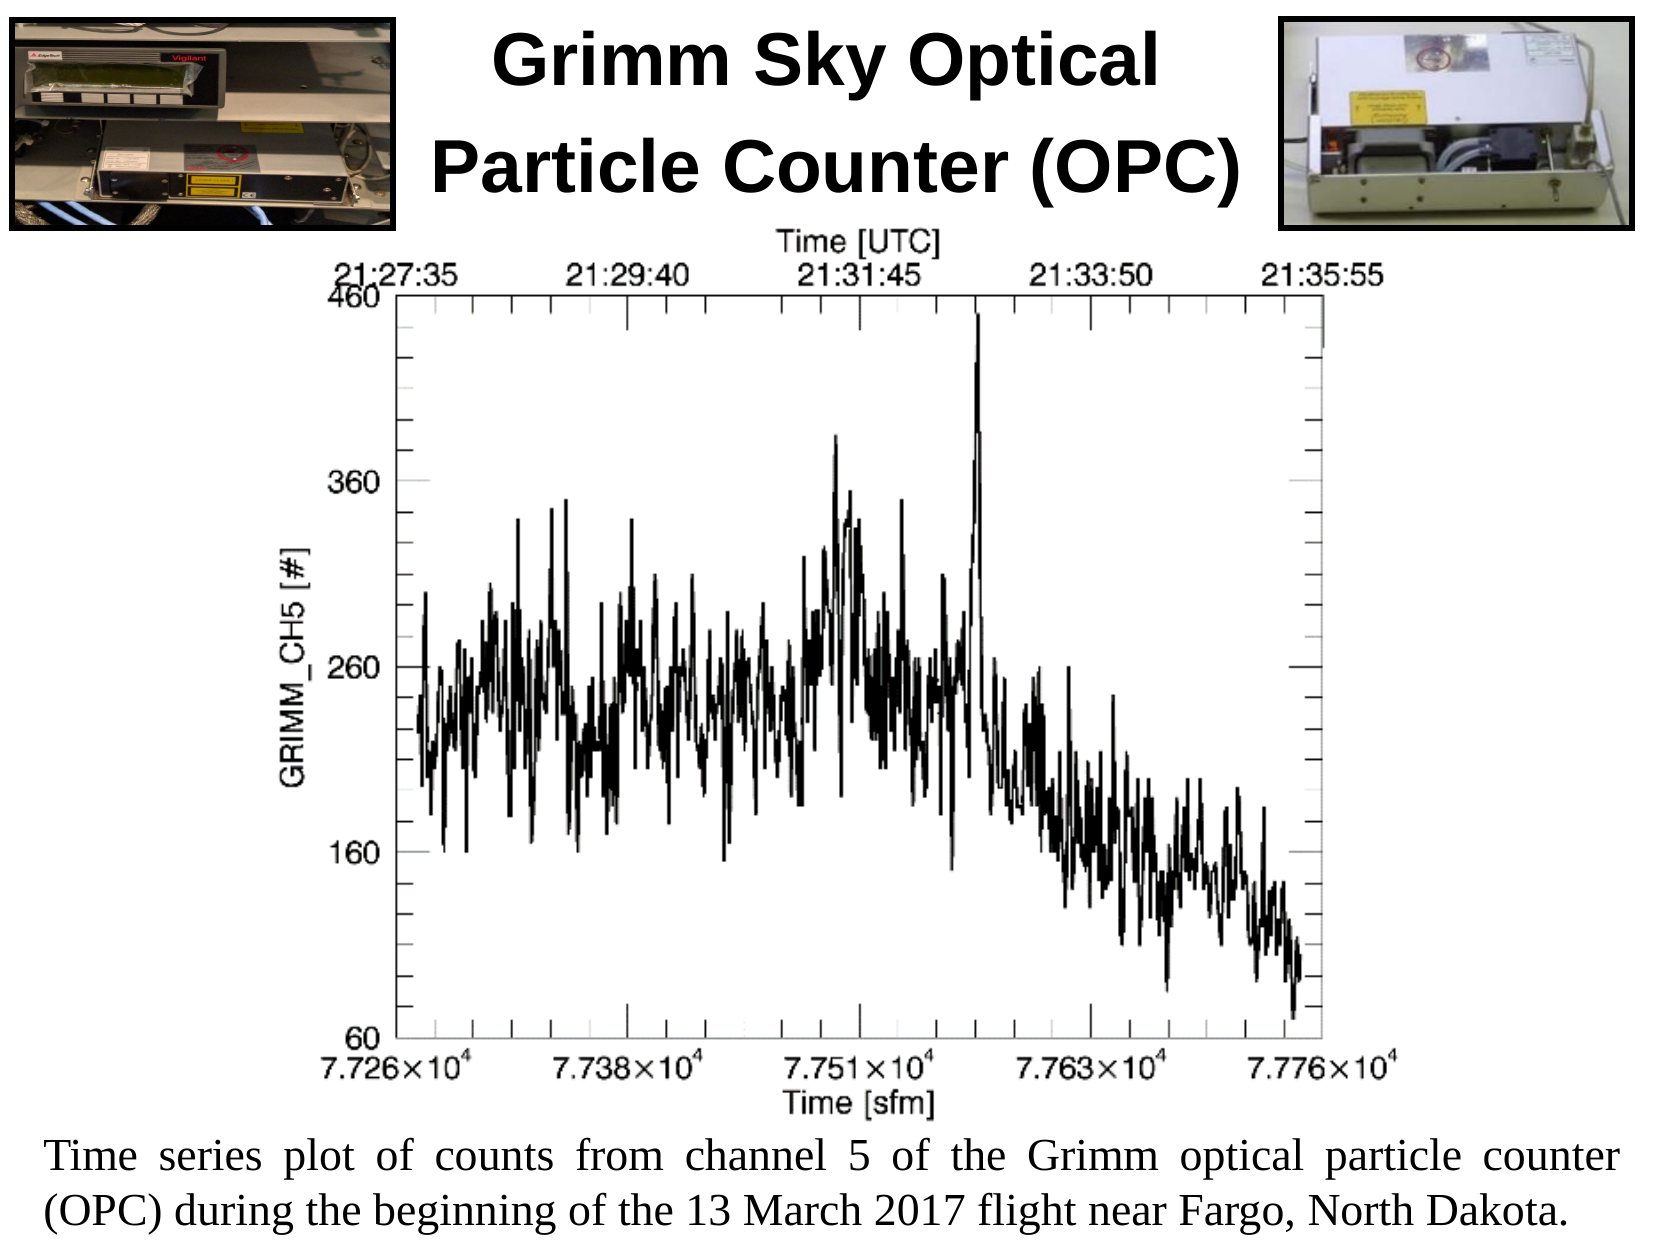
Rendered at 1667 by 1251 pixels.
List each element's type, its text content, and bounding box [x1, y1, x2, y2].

text_box Grimm Sky Optical Particle Counter (OPC) [398, 15, 1276, 211]
picture [1283, 21, 1629, 226]
text_box Time series plot of counts from channel 5 of the Grimm optical particle counter (OPC) during the beginning of the 13 March 2017 flight near Fargo, North Dakota. [30, 1118, 1636, 1243]
picture [15, 23, 391, 226]
picture [275, 224, 1403, 1118]
